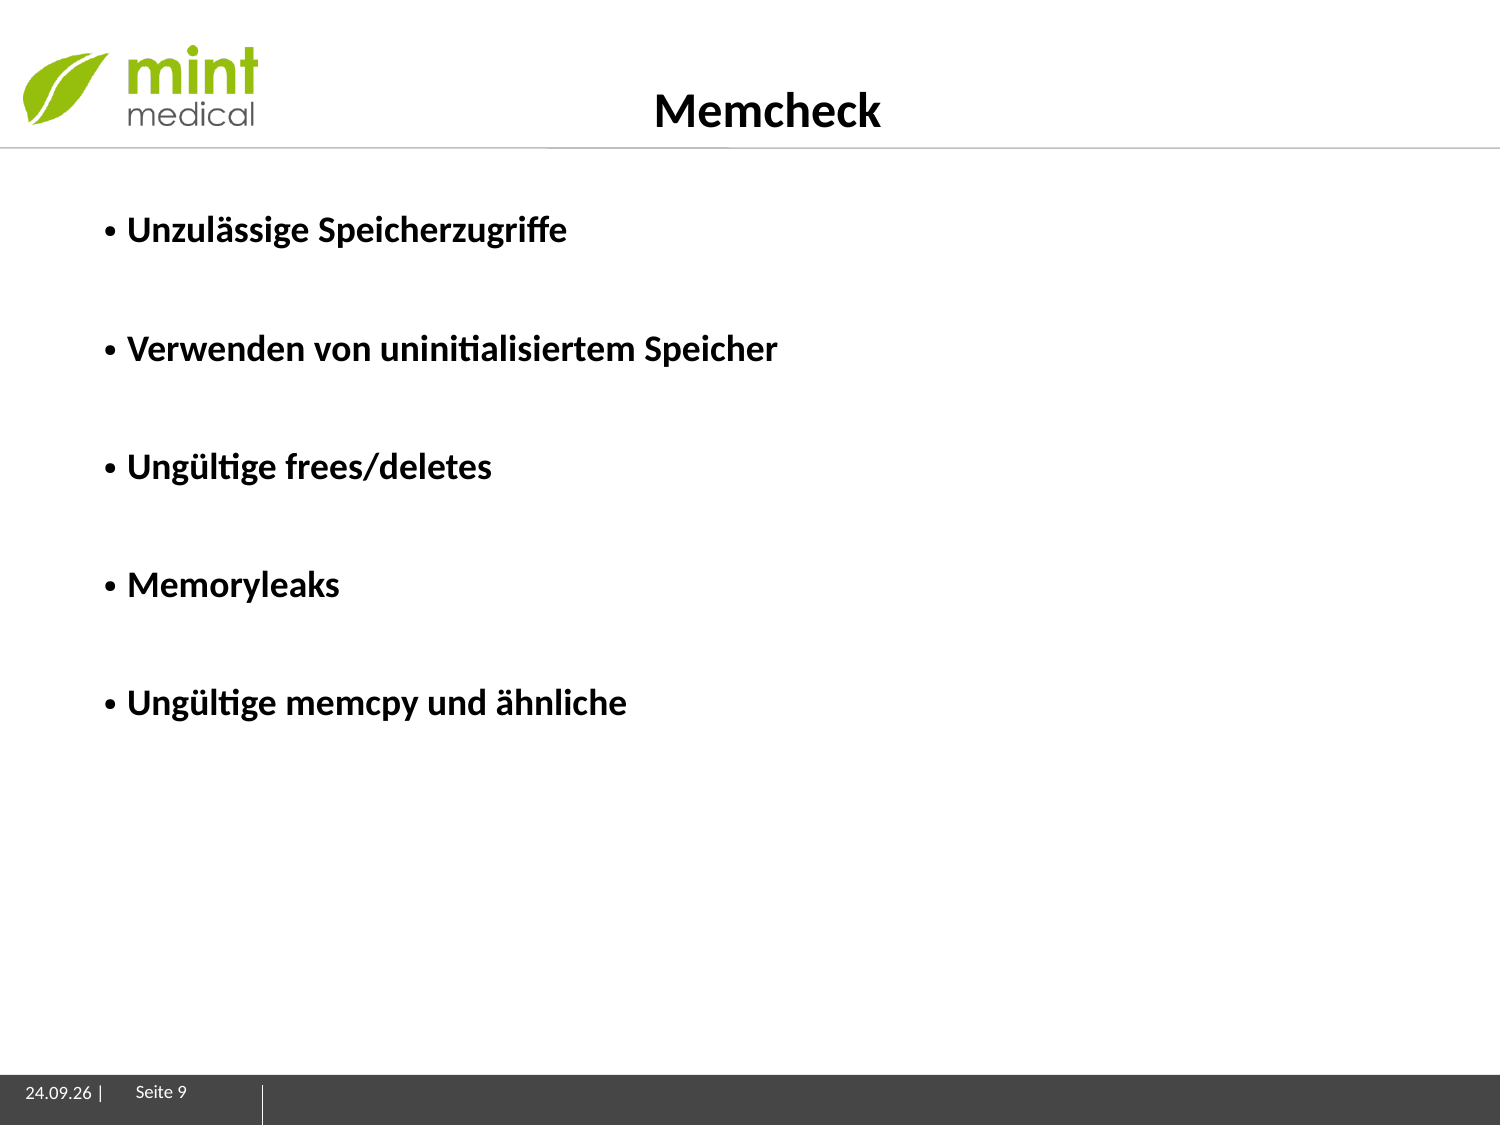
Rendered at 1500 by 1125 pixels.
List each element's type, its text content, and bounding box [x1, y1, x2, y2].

text_box Ungültige memcpy und ähnliche [88, 679, 1093, 739]
title Memcheck [253, 70, 1282, 146]
text_box Unzulässige Speicherzugriffe [88, 206, 975, 266]
text_box Verwenden von uninitialisiertem Speicher [88, 325, 1093, 384]
text_box Ungültige frees/deletes [88, 443, 1093, 502]
text_box Memoryleaks [88, 561, 1093, 621]
picture [23, 45, 258, 126]
